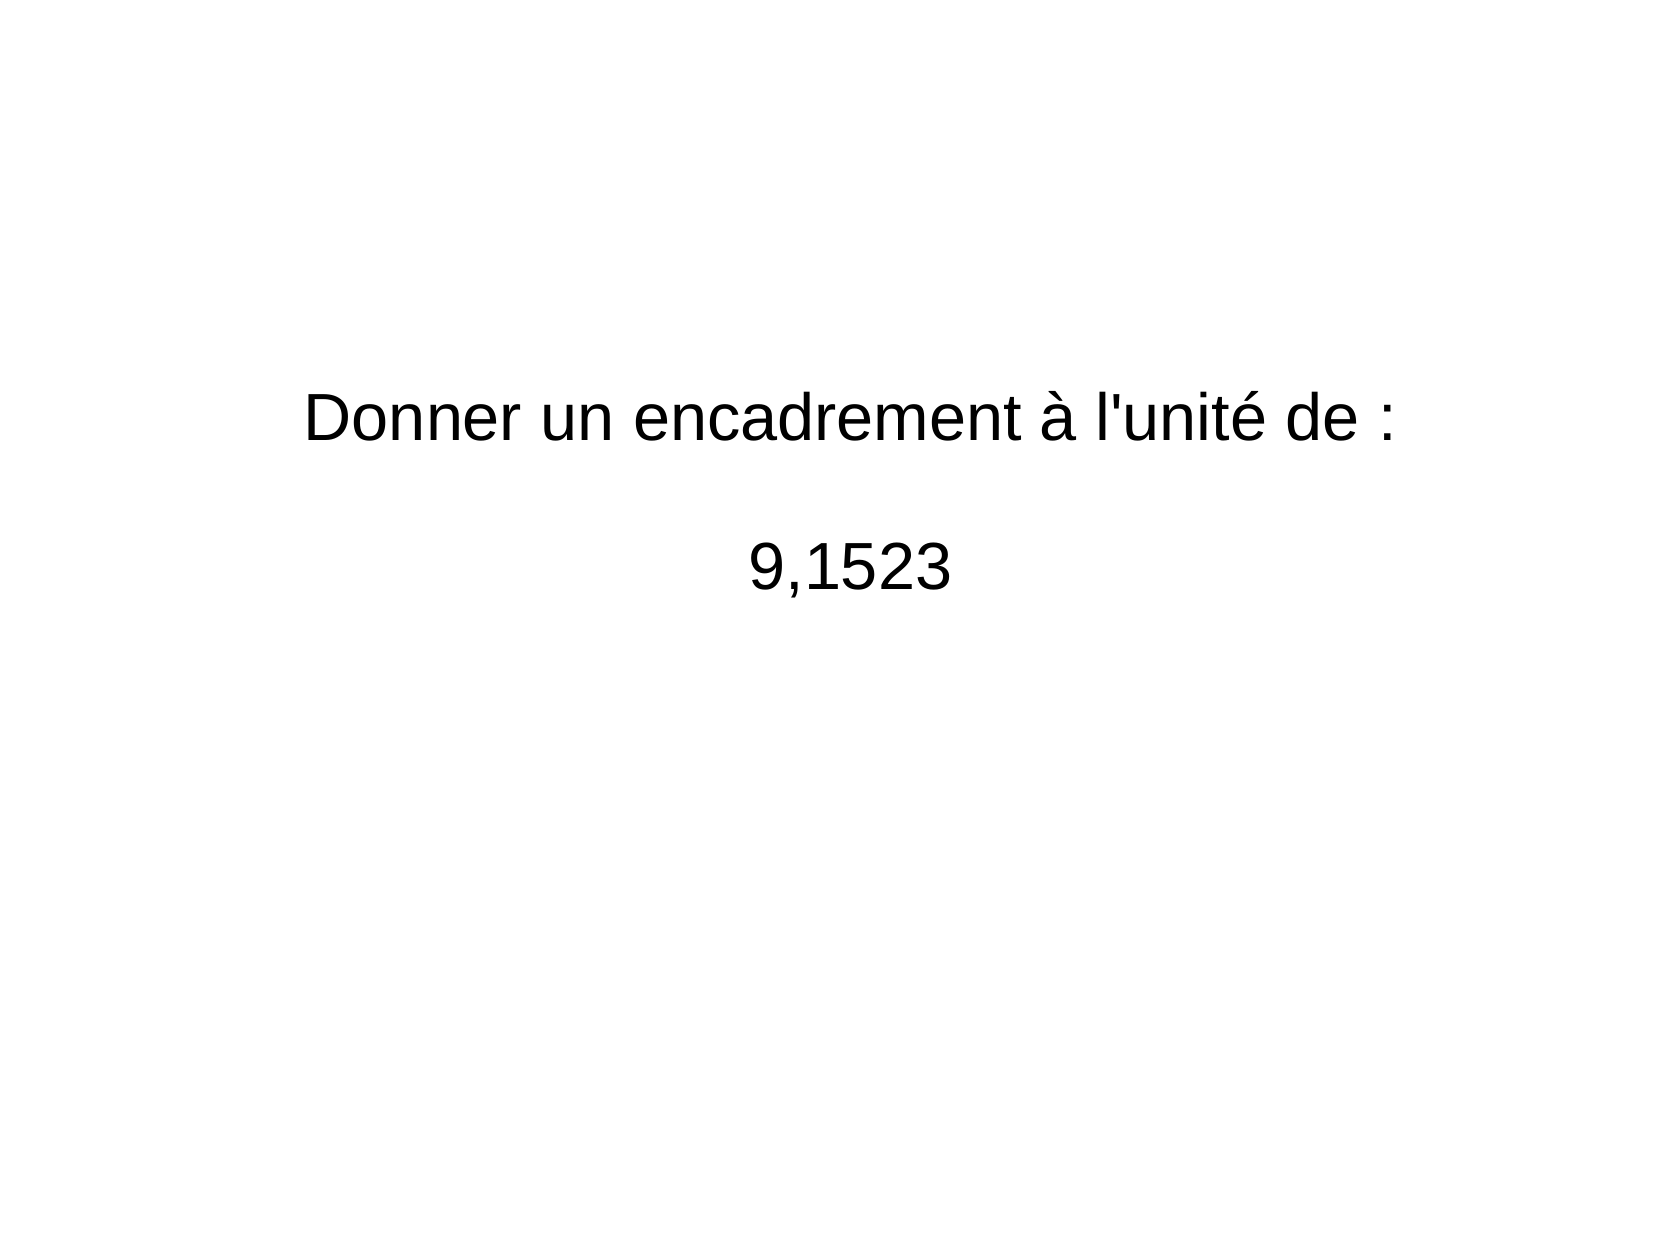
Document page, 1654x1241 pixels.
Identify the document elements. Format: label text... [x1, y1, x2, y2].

subtitle Donner un encadrement à l'unité de : 9,1523 [106, 82, 1595, 902]
